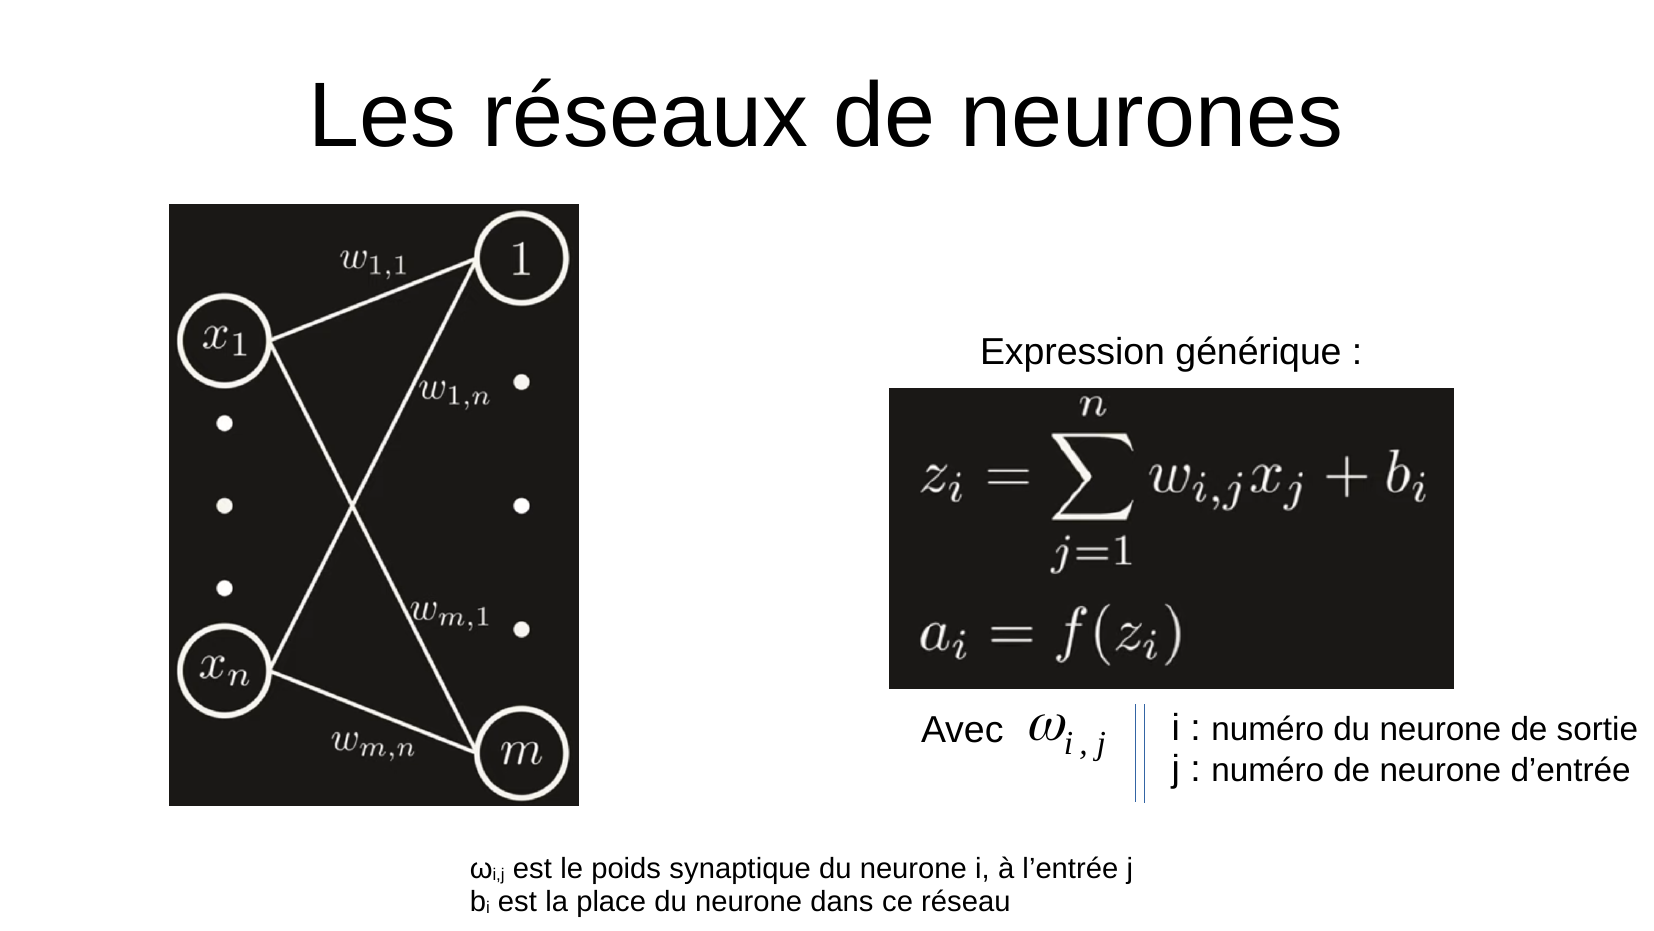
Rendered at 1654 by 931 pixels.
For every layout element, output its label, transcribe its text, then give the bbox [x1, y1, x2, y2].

text_box Avec [906, 700, 1019, 758]
title Les réseaux de neurones [82, 37, 1571, 193]
picture [889, 388, 1454, 689]
text_box i : numéro du neurone de sortie j : numéro de neurone d’entrée [1156, 698, 1654, 798]
picture [169, 204, 579, 806]
text_box Expression générique : [965, 322, 1378, 380]
chart [1018, 712, 1113, 762]
text_box ωi,j est le poids synaptique du neurone i, à l’entrée j bi est la place du neurone dans ce réseau [454, 844, 1150, 925]
